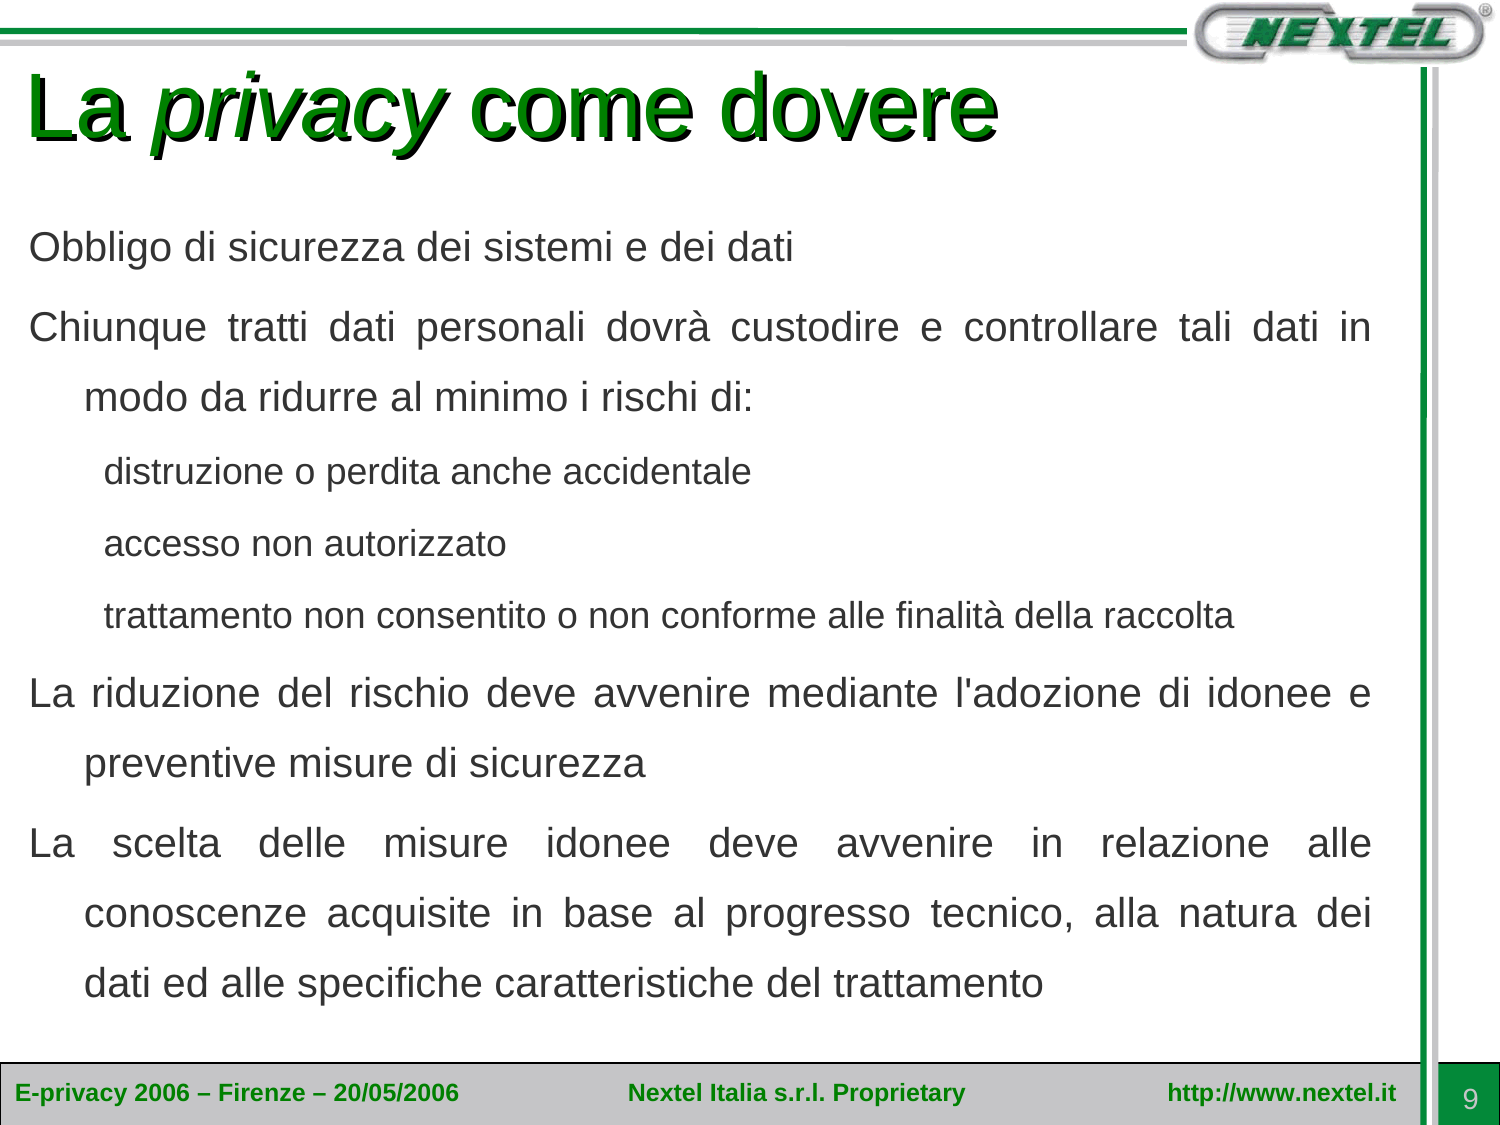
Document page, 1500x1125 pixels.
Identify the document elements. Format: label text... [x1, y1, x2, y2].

picture [1187, 0, 1500, 67]
title La privacy come dovere [10, 30, 1361, 181]
list Obbligo di sicurezza dei sistemi e dei dati Chiunque tratti dati personali dovrà custodire e controllare tali dati in modo da ridurre al minimo i rischi di: distruzione o perdita anche accidentale accesso non autorizzato trattamento non consentito o non conforme alle finalità della raccolta La riduzione del rischio deve avvenire mediante l'adozione di idonee e preventive misure di sicurezza La scelta delle misure idonee deve avvenire in relazione alle conoscenze acquisite in base al progresso tecnico, alla natura dei dati ed alle specifiche caratteristiche del trattamento [13, 192, 1388, 1106]
